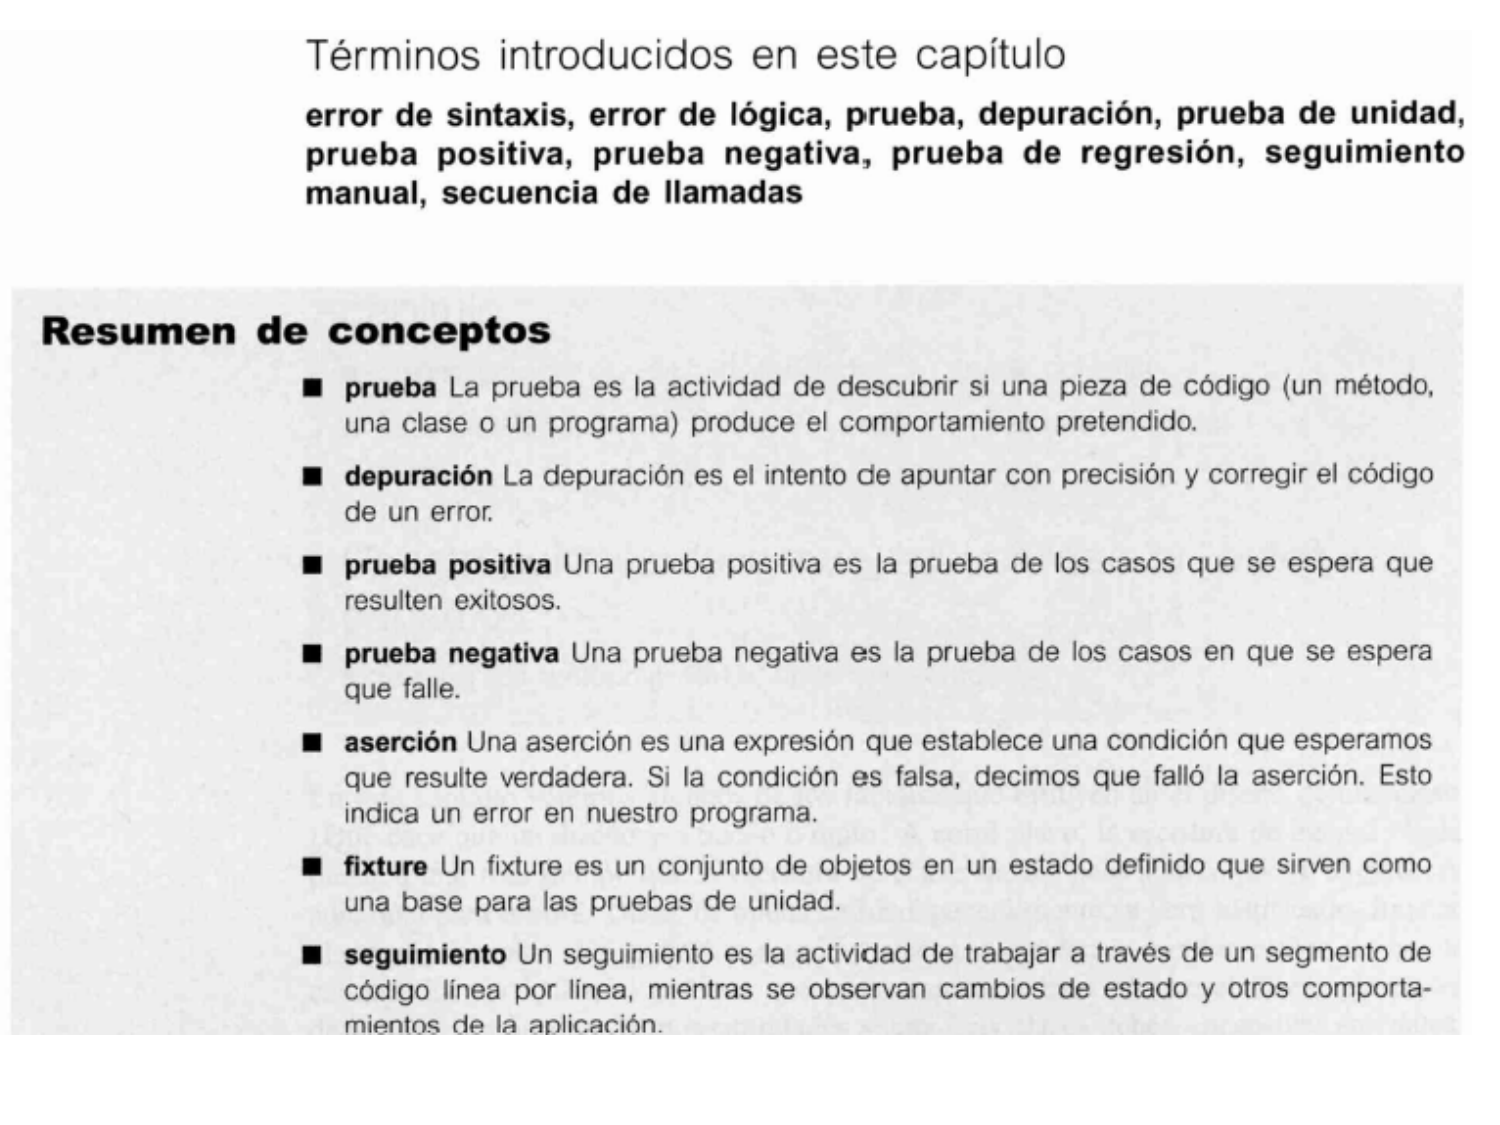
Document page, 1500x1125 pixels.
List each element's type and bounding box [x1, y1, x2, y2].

picture [0, 30, 1472, 1036]
